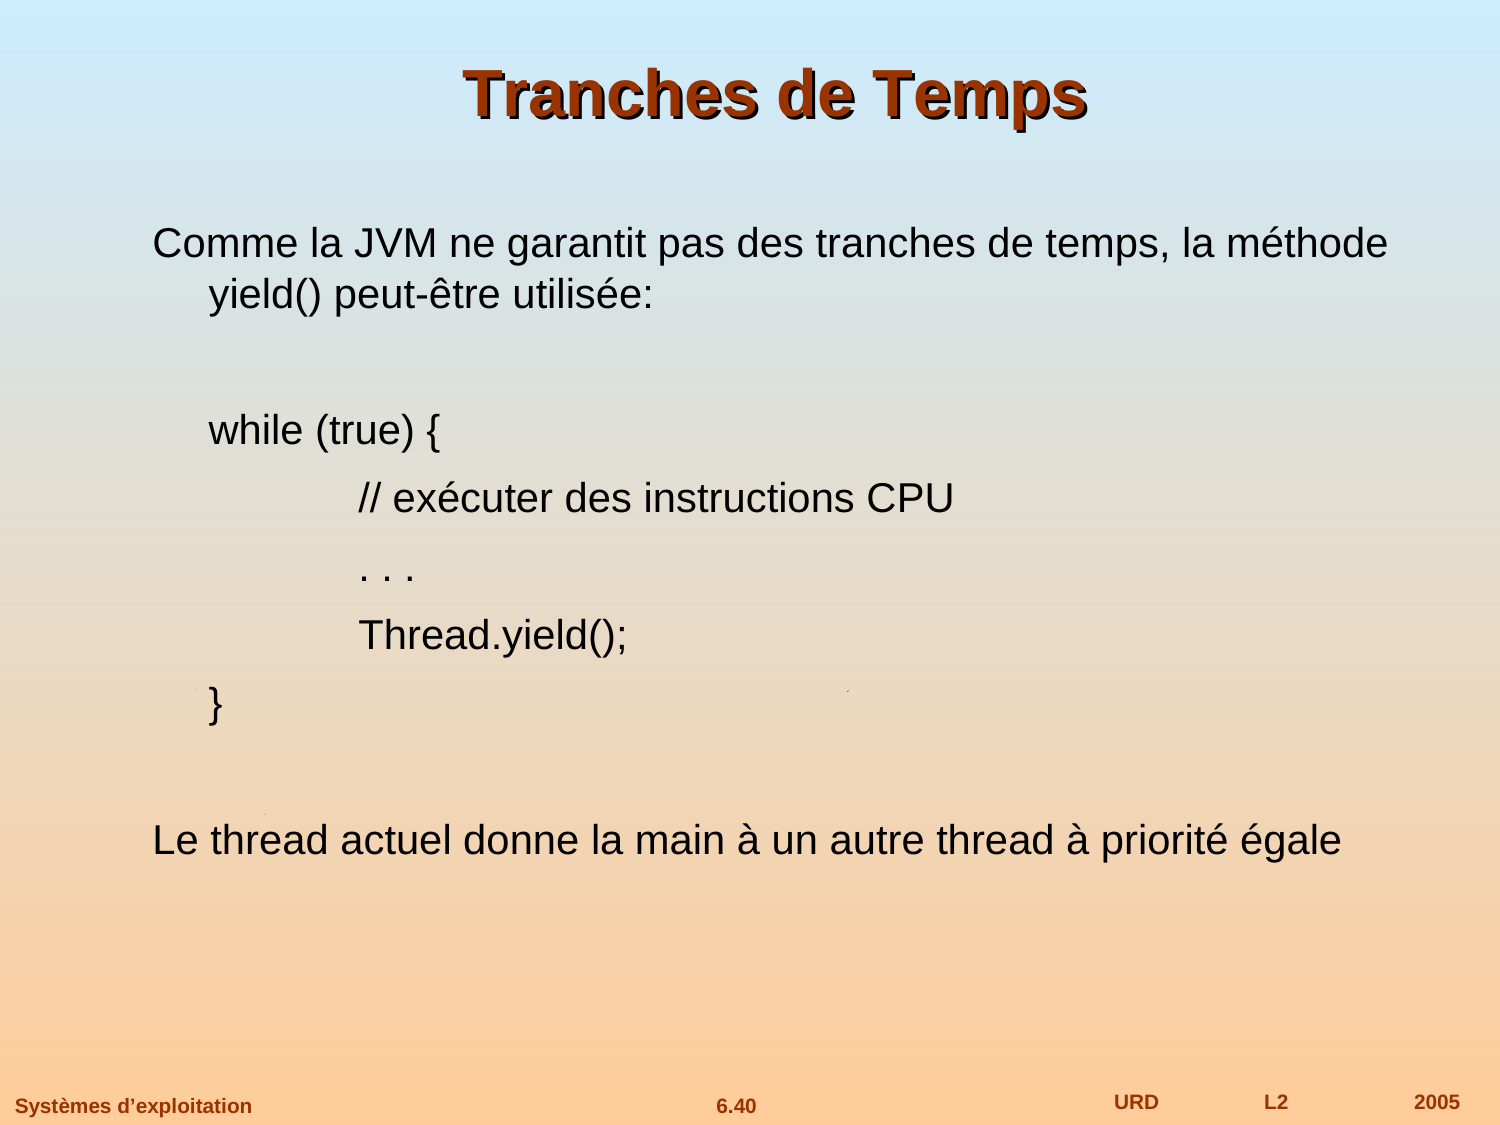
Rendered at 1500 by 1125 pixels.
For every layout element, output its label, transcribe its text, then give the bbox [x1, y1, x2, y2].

list Comme la JVM ne garantit pas des tranches de temps, la méthode yield() peut-être utilisée: while (true) { // exécuter des instructions CPU . . . Thread.yield(); } Le thread actuel donne la main à un autre thread à priorité égale [137, 208, 1426, 1009]
title Tranches de Temps [112, 37, 1438, 138]
